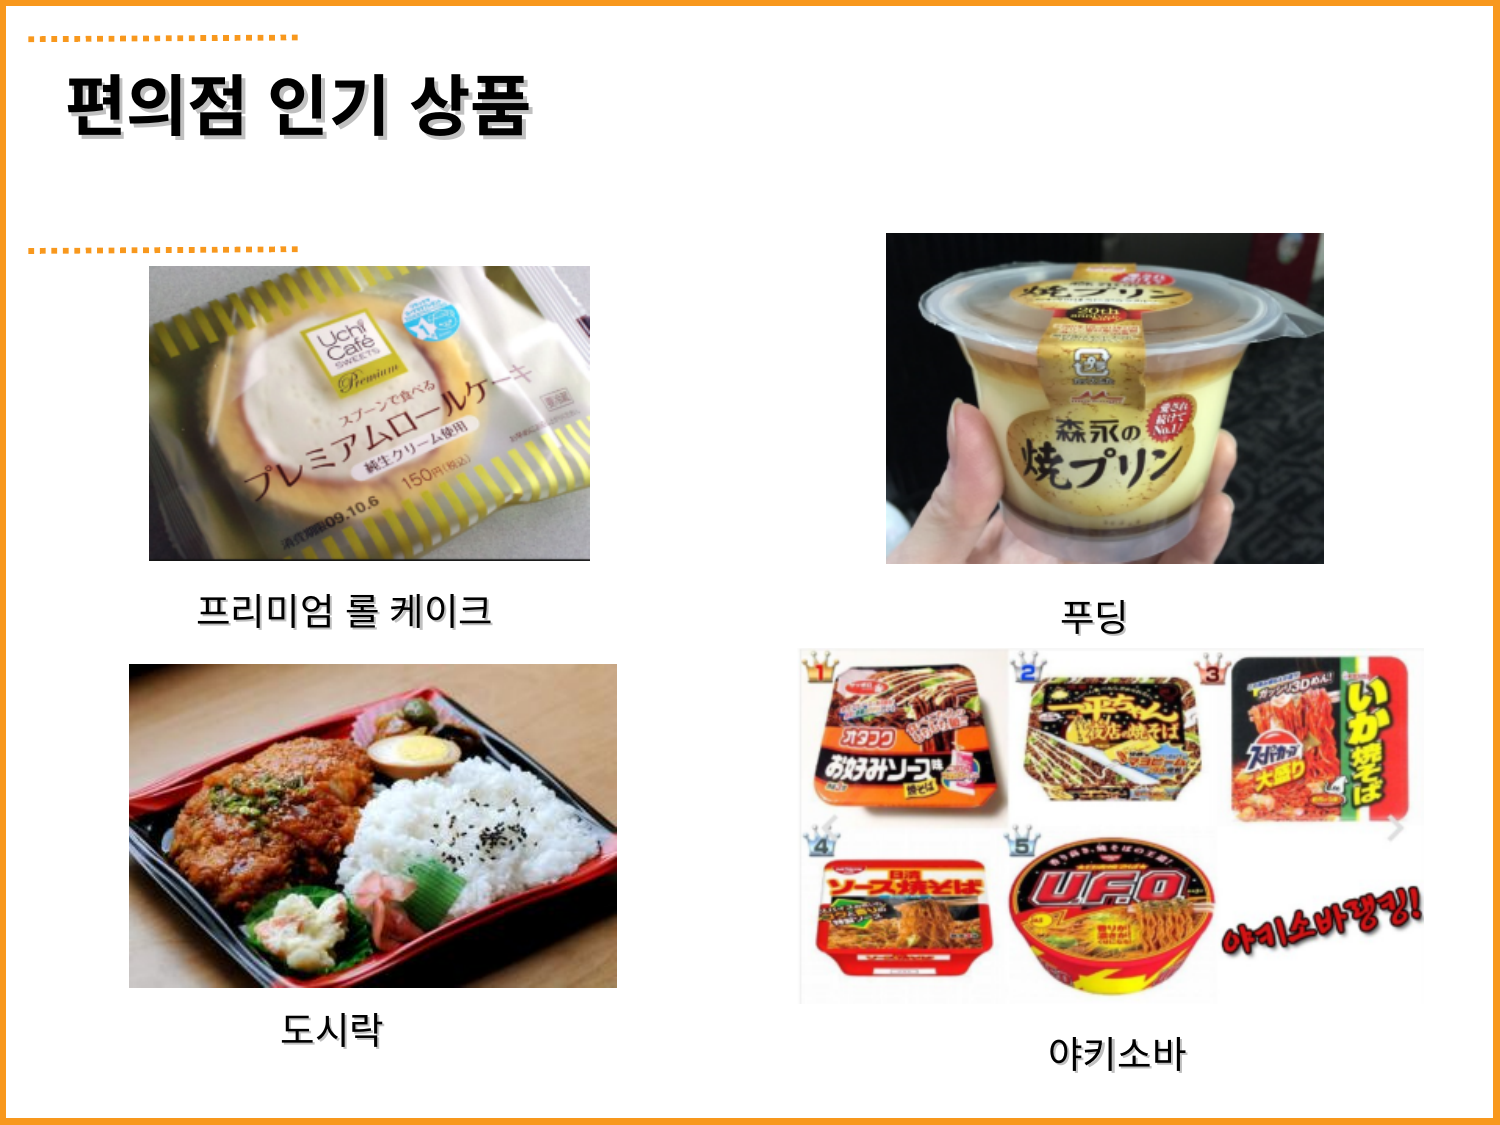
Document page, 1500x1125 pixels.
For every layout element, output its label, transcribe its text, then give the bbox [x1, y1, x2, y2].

text_box 편의점 인기 상품 [16, 65, 582, 231]
text_box 도시락 [265, 999, 420, 1061]
text_box 프리미엄 롤 케이크 [181, 580, 542, 642]
text_box 푸딩 [1045, 586, 1235, 647]
picture [797, 648, 1424, 1004]
text_box 야키소바 [1033, 1023, 1223, 1084]
picture [149, 266, 590, 561]
picture [886, 233, 1324, 564]
picture [129, 664, 617, 988]
